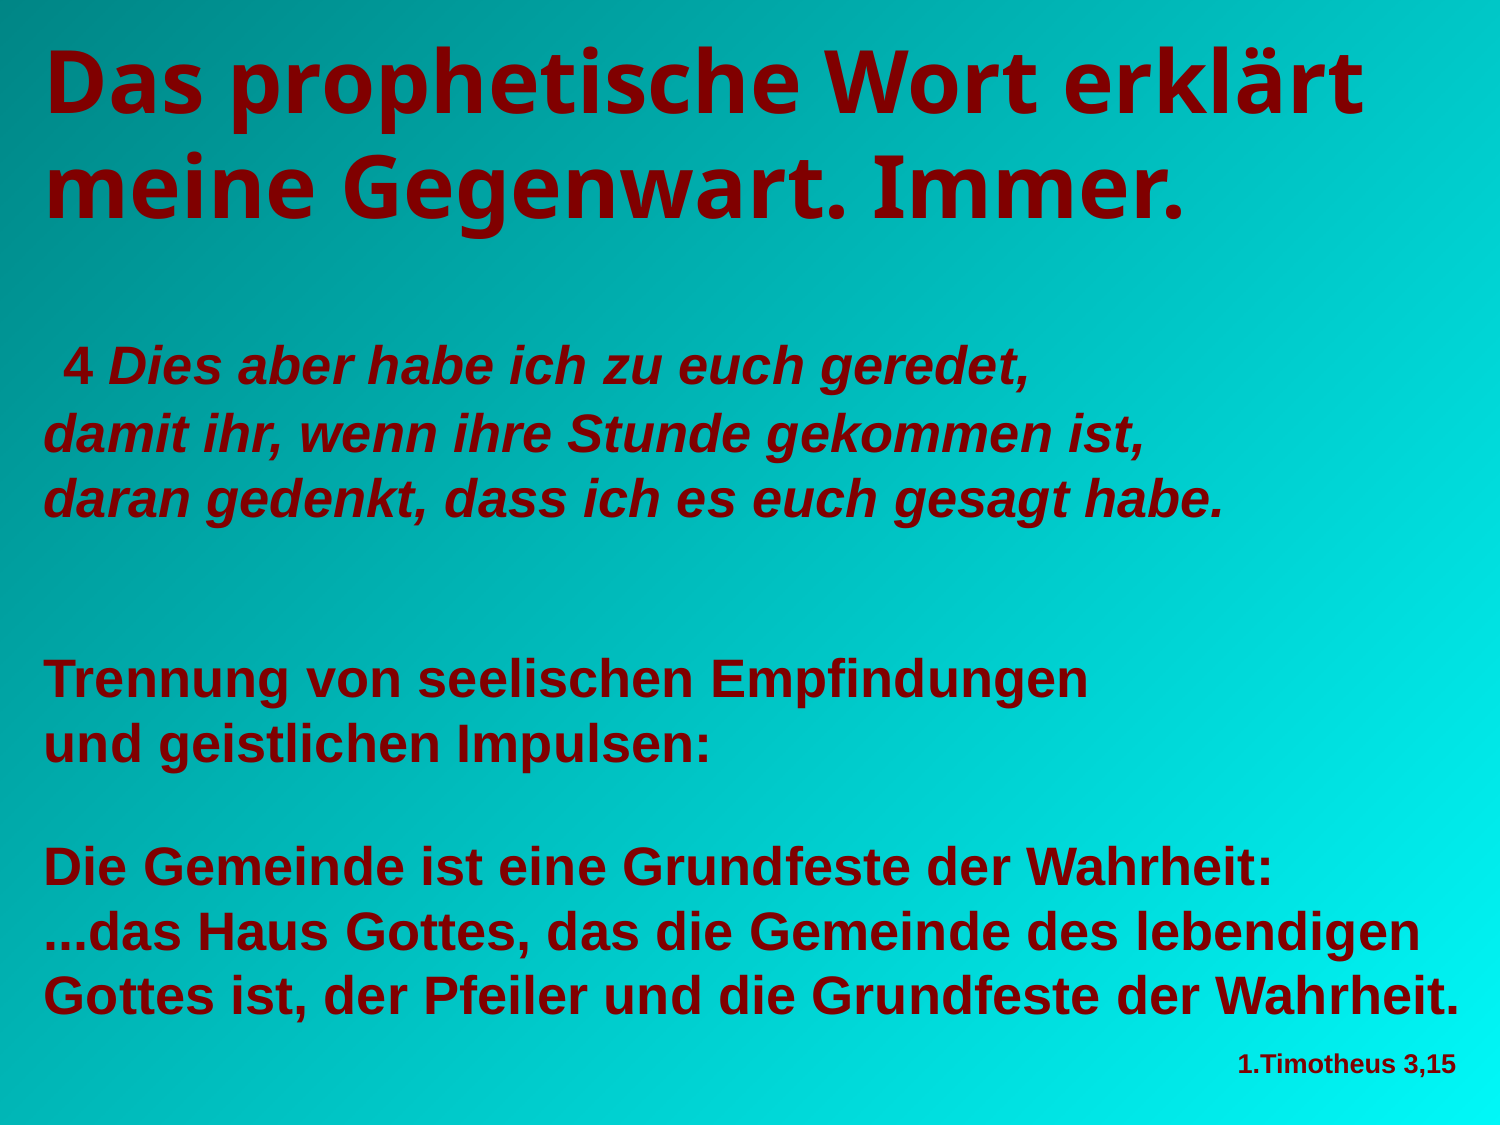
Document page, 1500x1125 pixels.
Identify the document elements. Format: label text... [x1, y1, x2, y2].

text_box Das prophetische Wort erklärt meine Gegenwart. Immer. 4 Dies aber habe ich zu euch geredet, damit ihr, wenn ihre Stunde gekommen ist, daran gedenkt, dass ich es euch gesagt habe. Trennung von seelischen Empfindungen und geistlichen Impulsen: Die Gemeinde ist eine Grundfeste der Wahrheit: ...das Haus Gottes, das die Gemeinde des lebendigen Gottes ist, der Pfeiler und die Grundfeste der Wahrheit. 1.Timotheus 3,15 [29, 19, 1500, 1125]
picture [0, 0, 1500, 1125]
